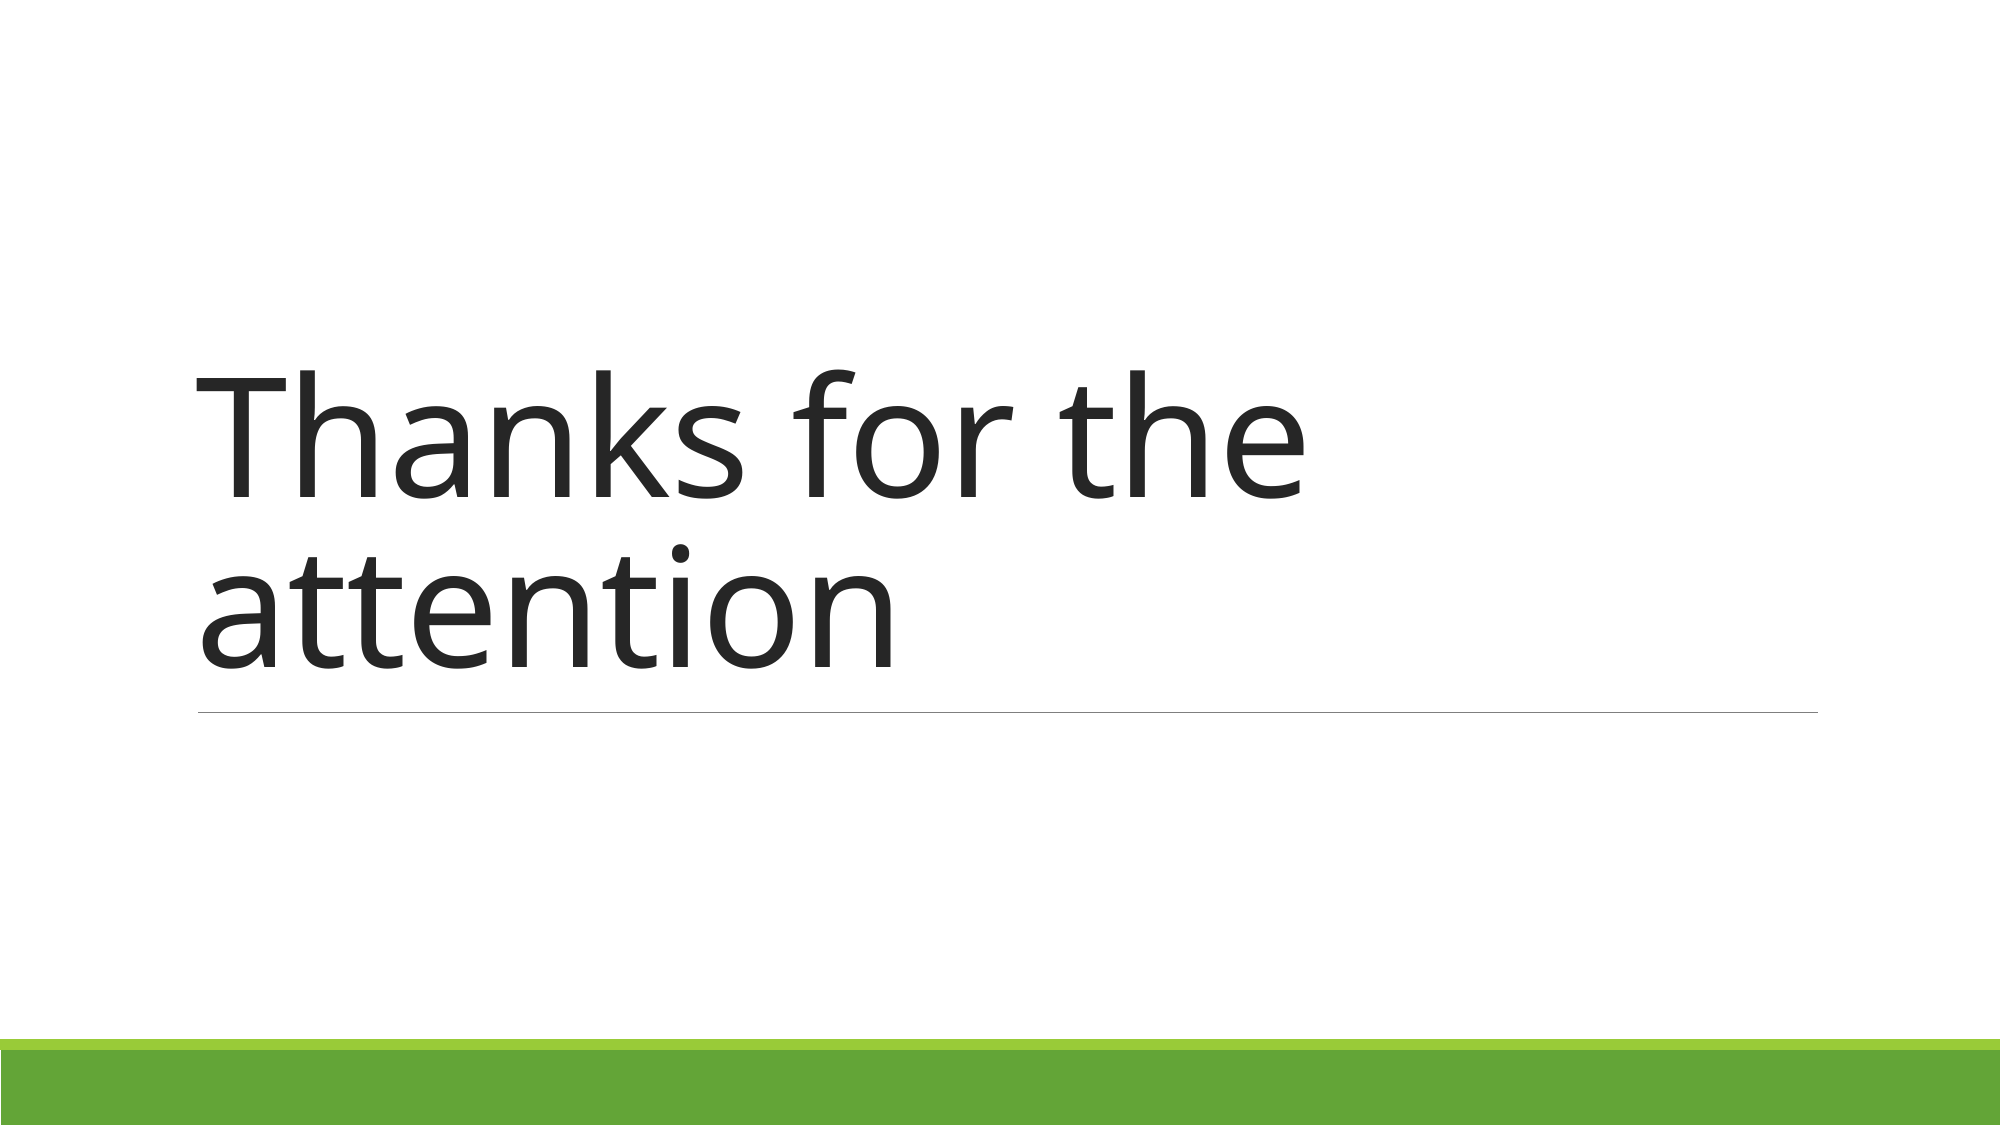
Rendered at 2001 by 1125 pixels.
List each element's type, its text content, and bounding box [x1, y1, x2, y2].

title Thanks for the attention [180, 124, 1831, 710]
